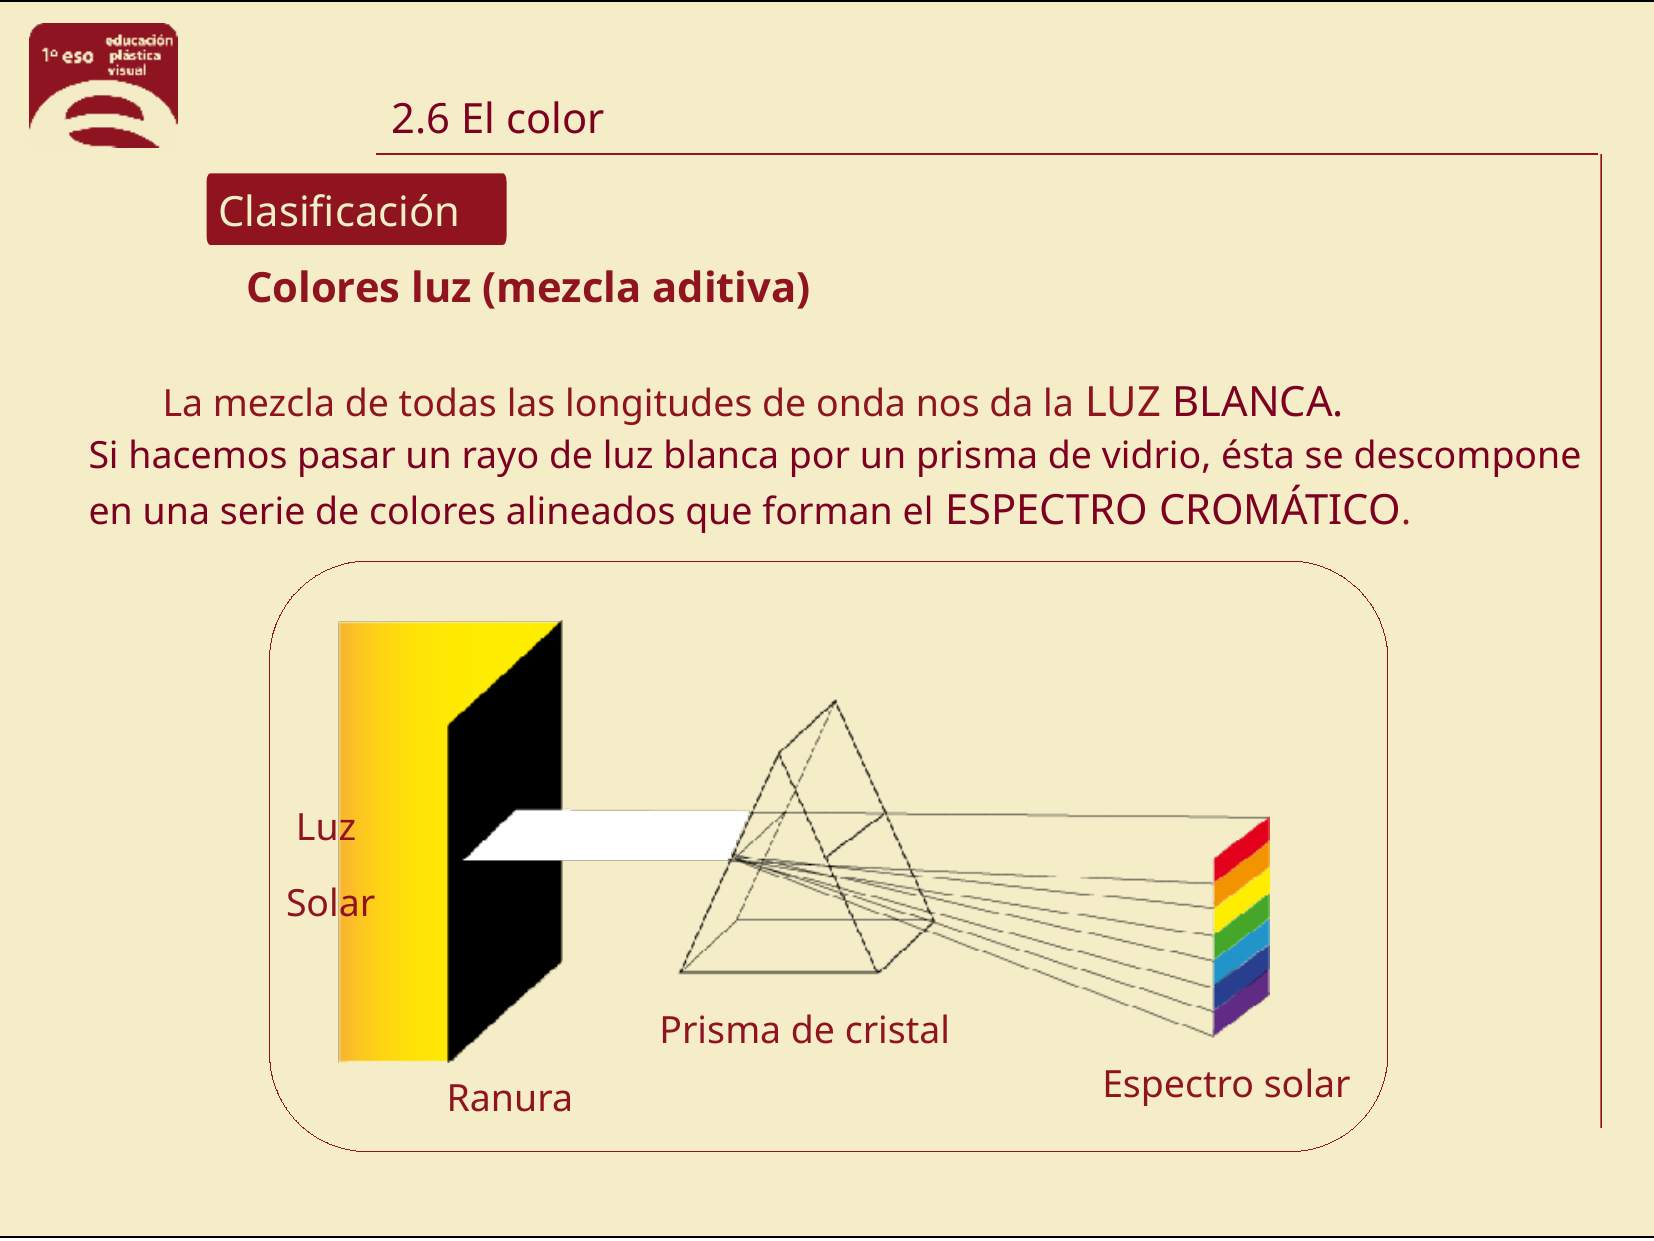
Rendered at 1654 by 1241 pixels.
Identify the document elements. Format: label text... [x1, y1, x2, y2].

picture [0, 0, 1654, 1241]
text_box Colores luz (mezcla aditiva) [147, 259, 910, 313]
text_box Clasificación [218, 183, 520, 237]
text_box Prisma de cristal [649, 994, 1004, 1040]
text_box Luz Solar [286, 794, 390, 908]
text_box 2.6 El color [391, 86, 845, 148]
text_box Ranura [437, 1057, 585, 1111]
text_box Espectro solar [1092, 1047, 1388, 1093]
text_box La mezcla de todas las longitudes de onda nos da la LUZ BLANCA. Si hacemos pasar un rayo de luz blanca por un prisma de vidrio, ésta se descompone en una serie de colores alineados que forman el ESPECTRO CROMÁTICO. [88, 315, 1587, 564]
